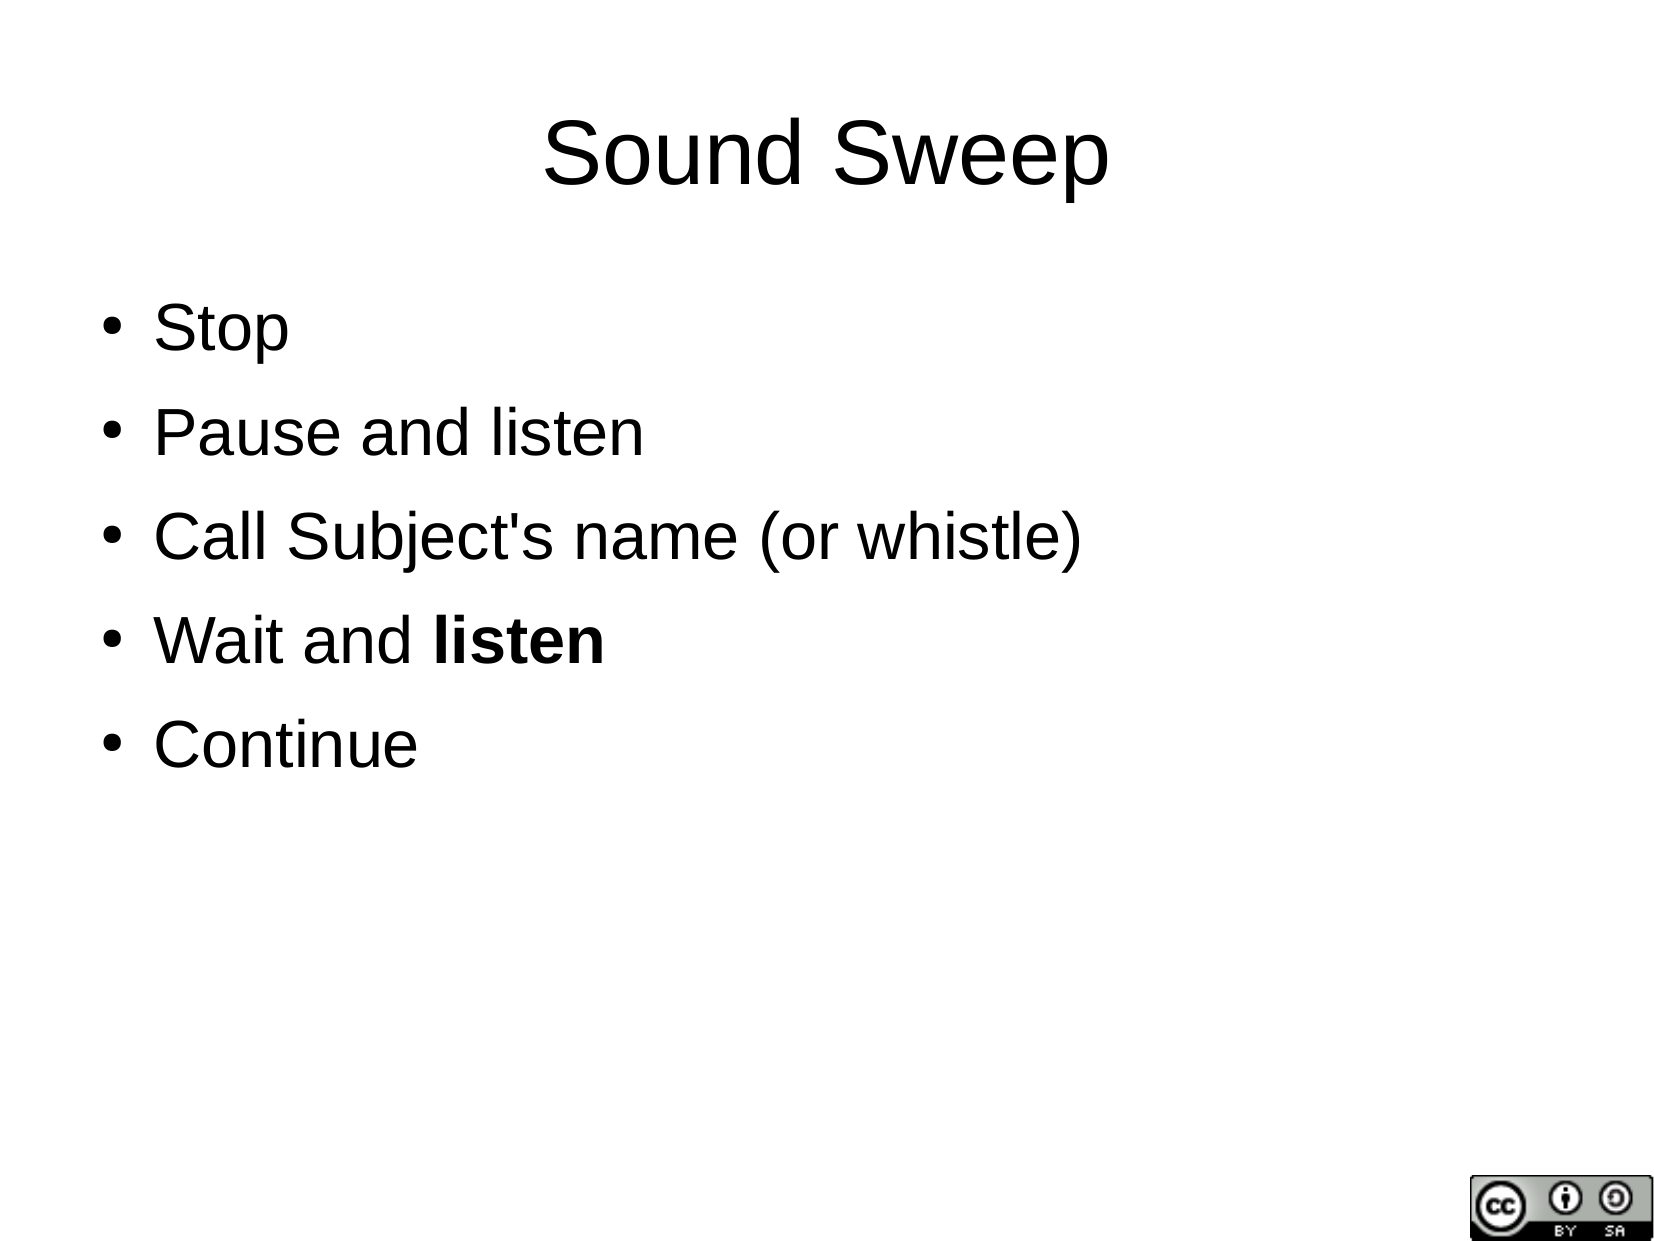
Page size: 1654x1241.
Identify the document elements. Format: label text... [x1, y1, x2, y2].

picture [1470, 1175, 1654, 1241]
title Sound Sweep [82, 49, 1571, 257]
list Stop Pause and listen Call Subject's name (or whistle) Wait and listen Continue [82, 290, 1571, 1010]
